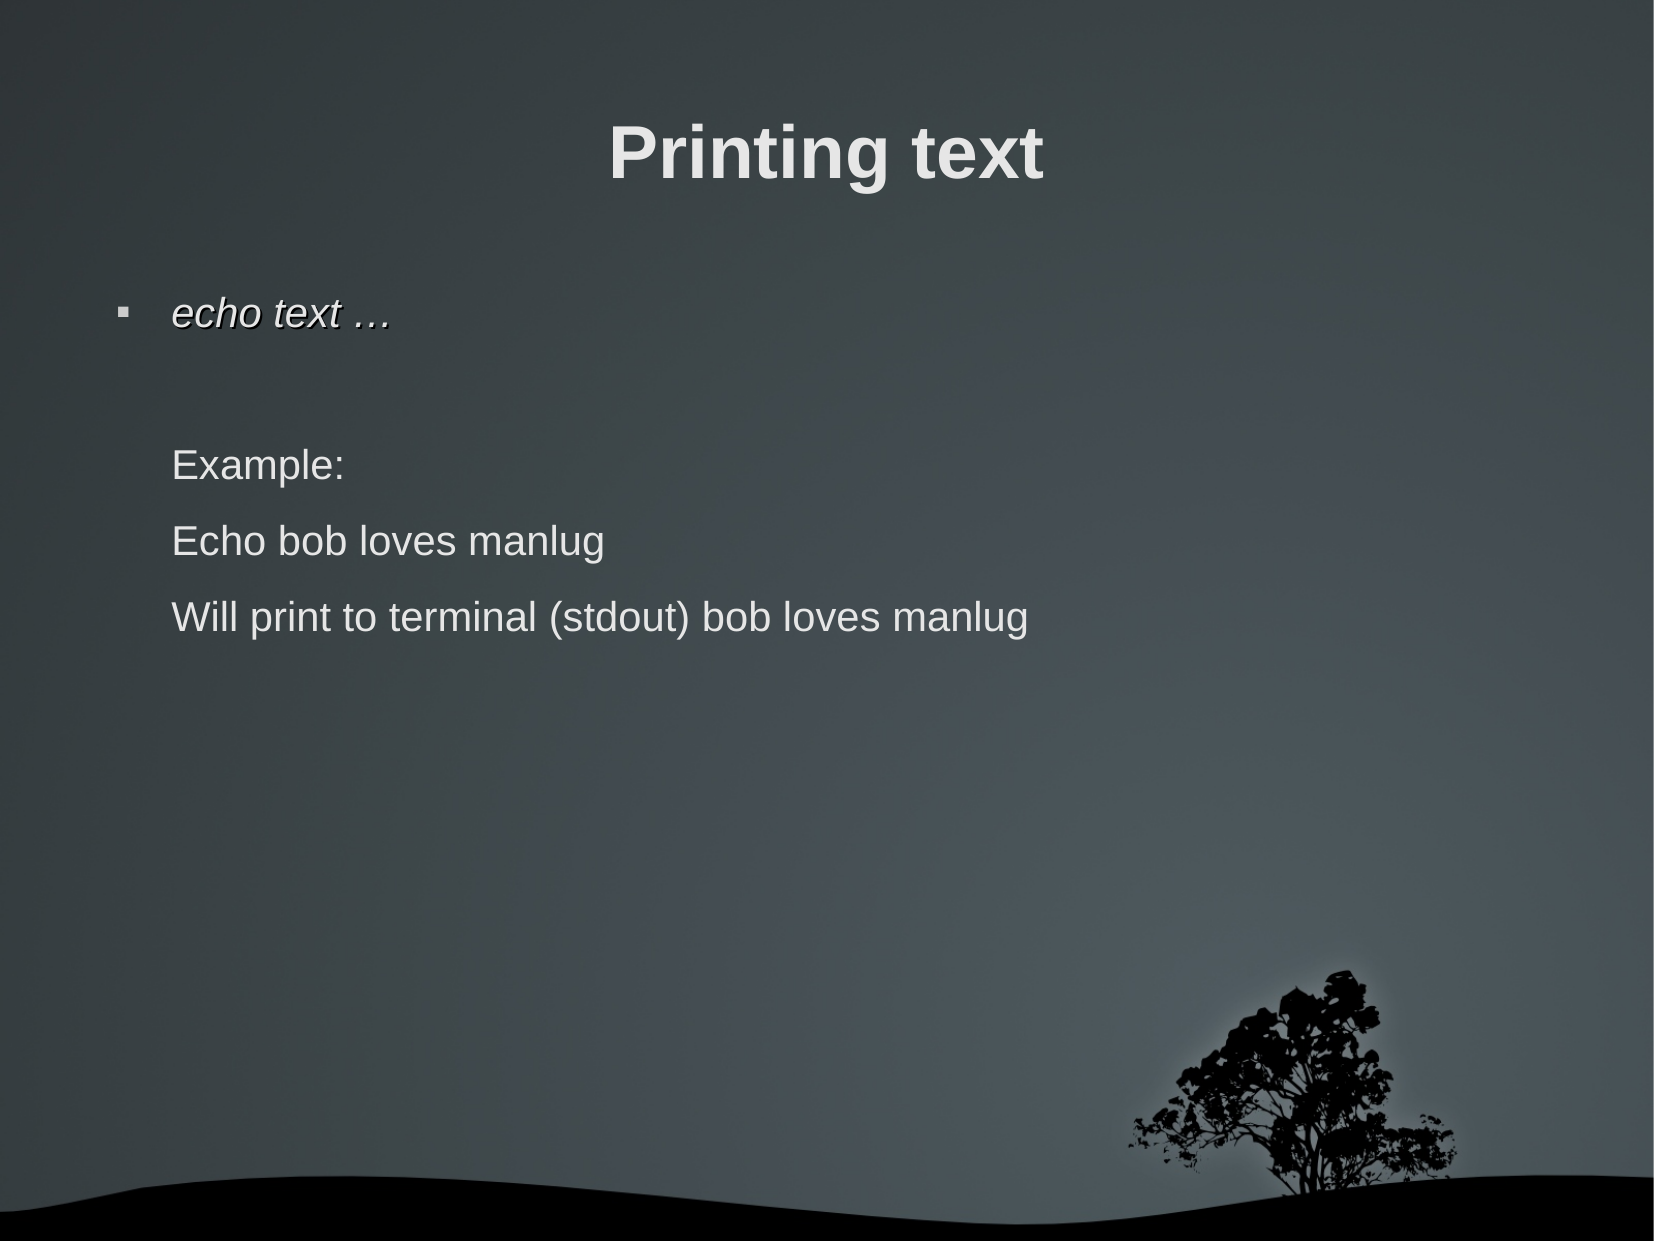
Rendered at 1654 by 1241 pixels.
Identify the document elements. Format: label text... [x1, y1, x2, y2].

list echo text … Example: Echo bob loves manlug Will print to terminal (stdout) bob loves manlug [82, 290, 1571, 1094]
picture [0, 0, 1654, 1241]
title Printing text [82, 56, 1571, 250]
